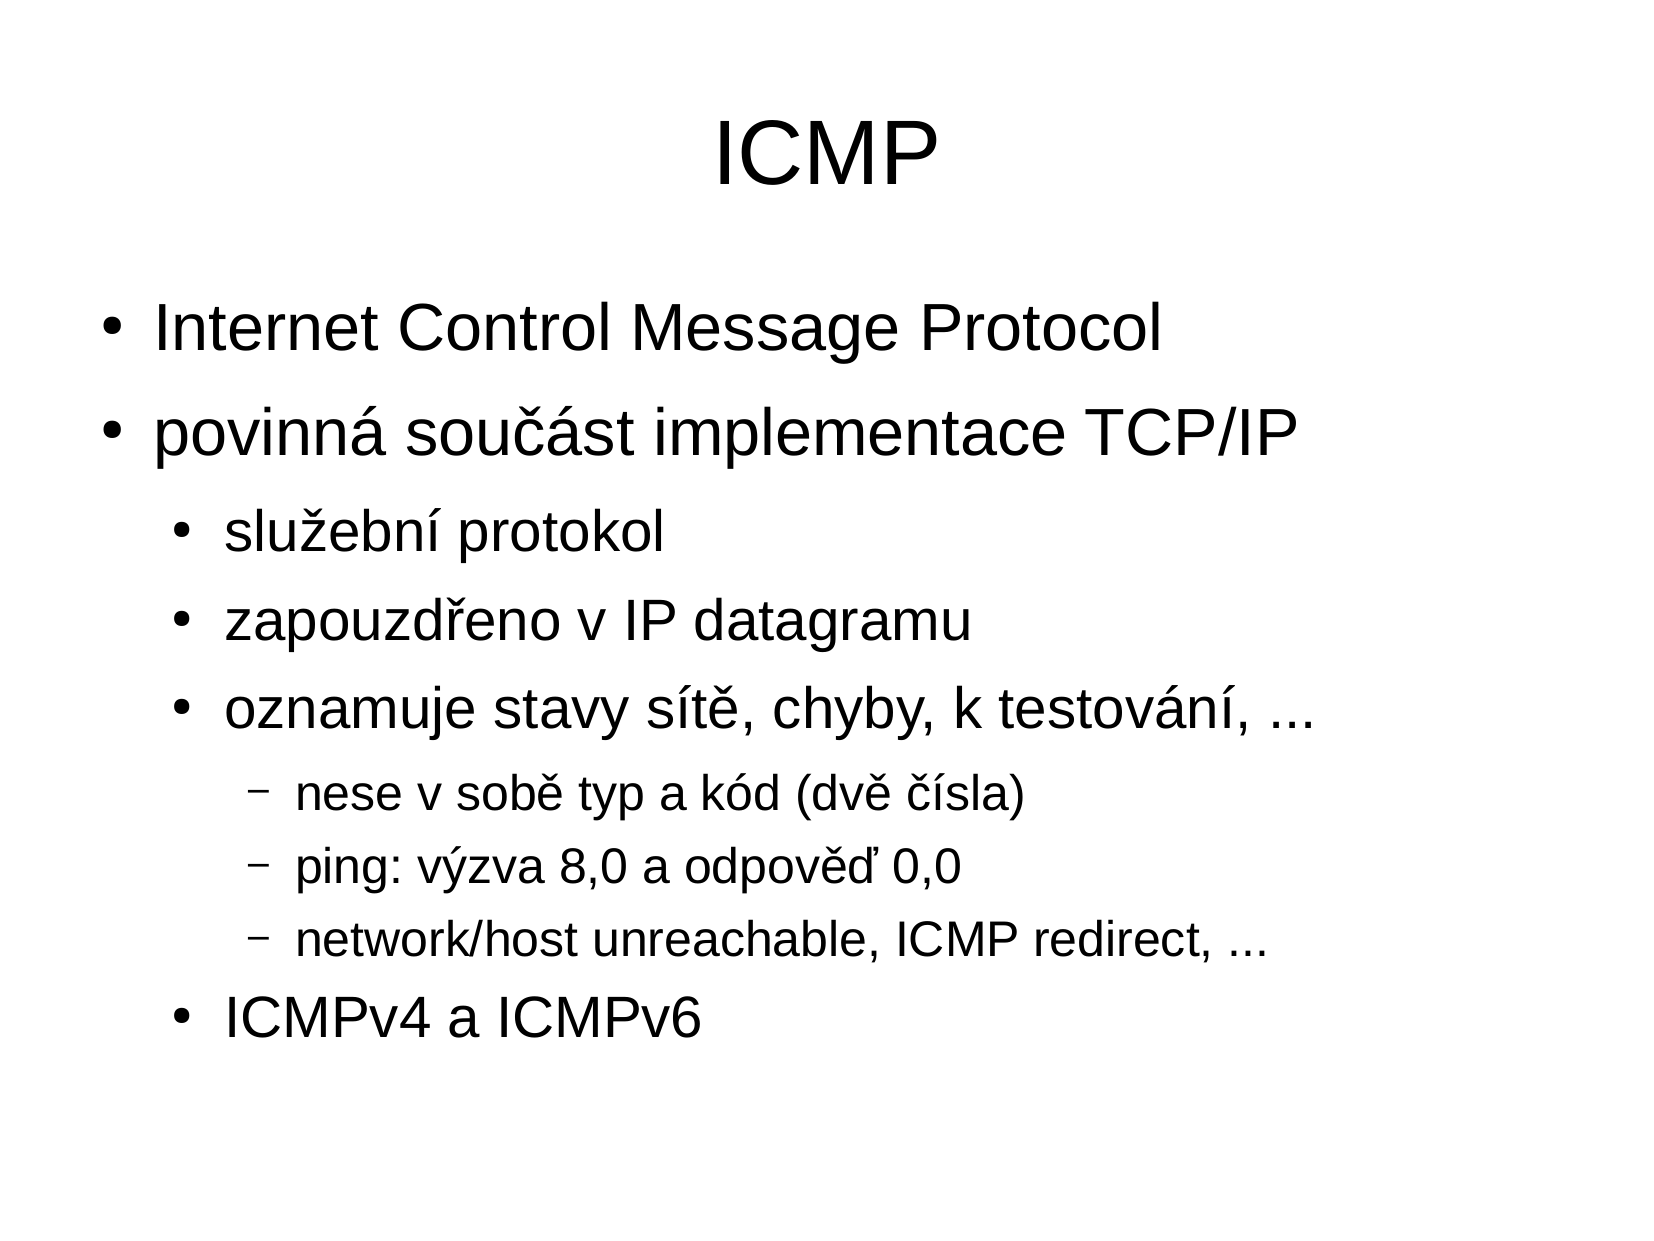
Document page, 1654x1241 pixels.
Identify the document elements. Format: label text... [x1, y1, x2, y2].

title ICMP [82, 49, 1571, 257]
list Internet Control Message Protocol povinná součást implementace TCP/IP služební protokol zapouzdřeno v IP datagramu oznamuje stavy sítě, chyby, k testování, ... nese v sobě typ a kód (dvě čísla) ping: výzva 8,0 a odpověď 0,0 network/host unreachable, ICMP redirect, ... ICMPv4 a ICMPv6 [82, 290, 1571, 1109]
